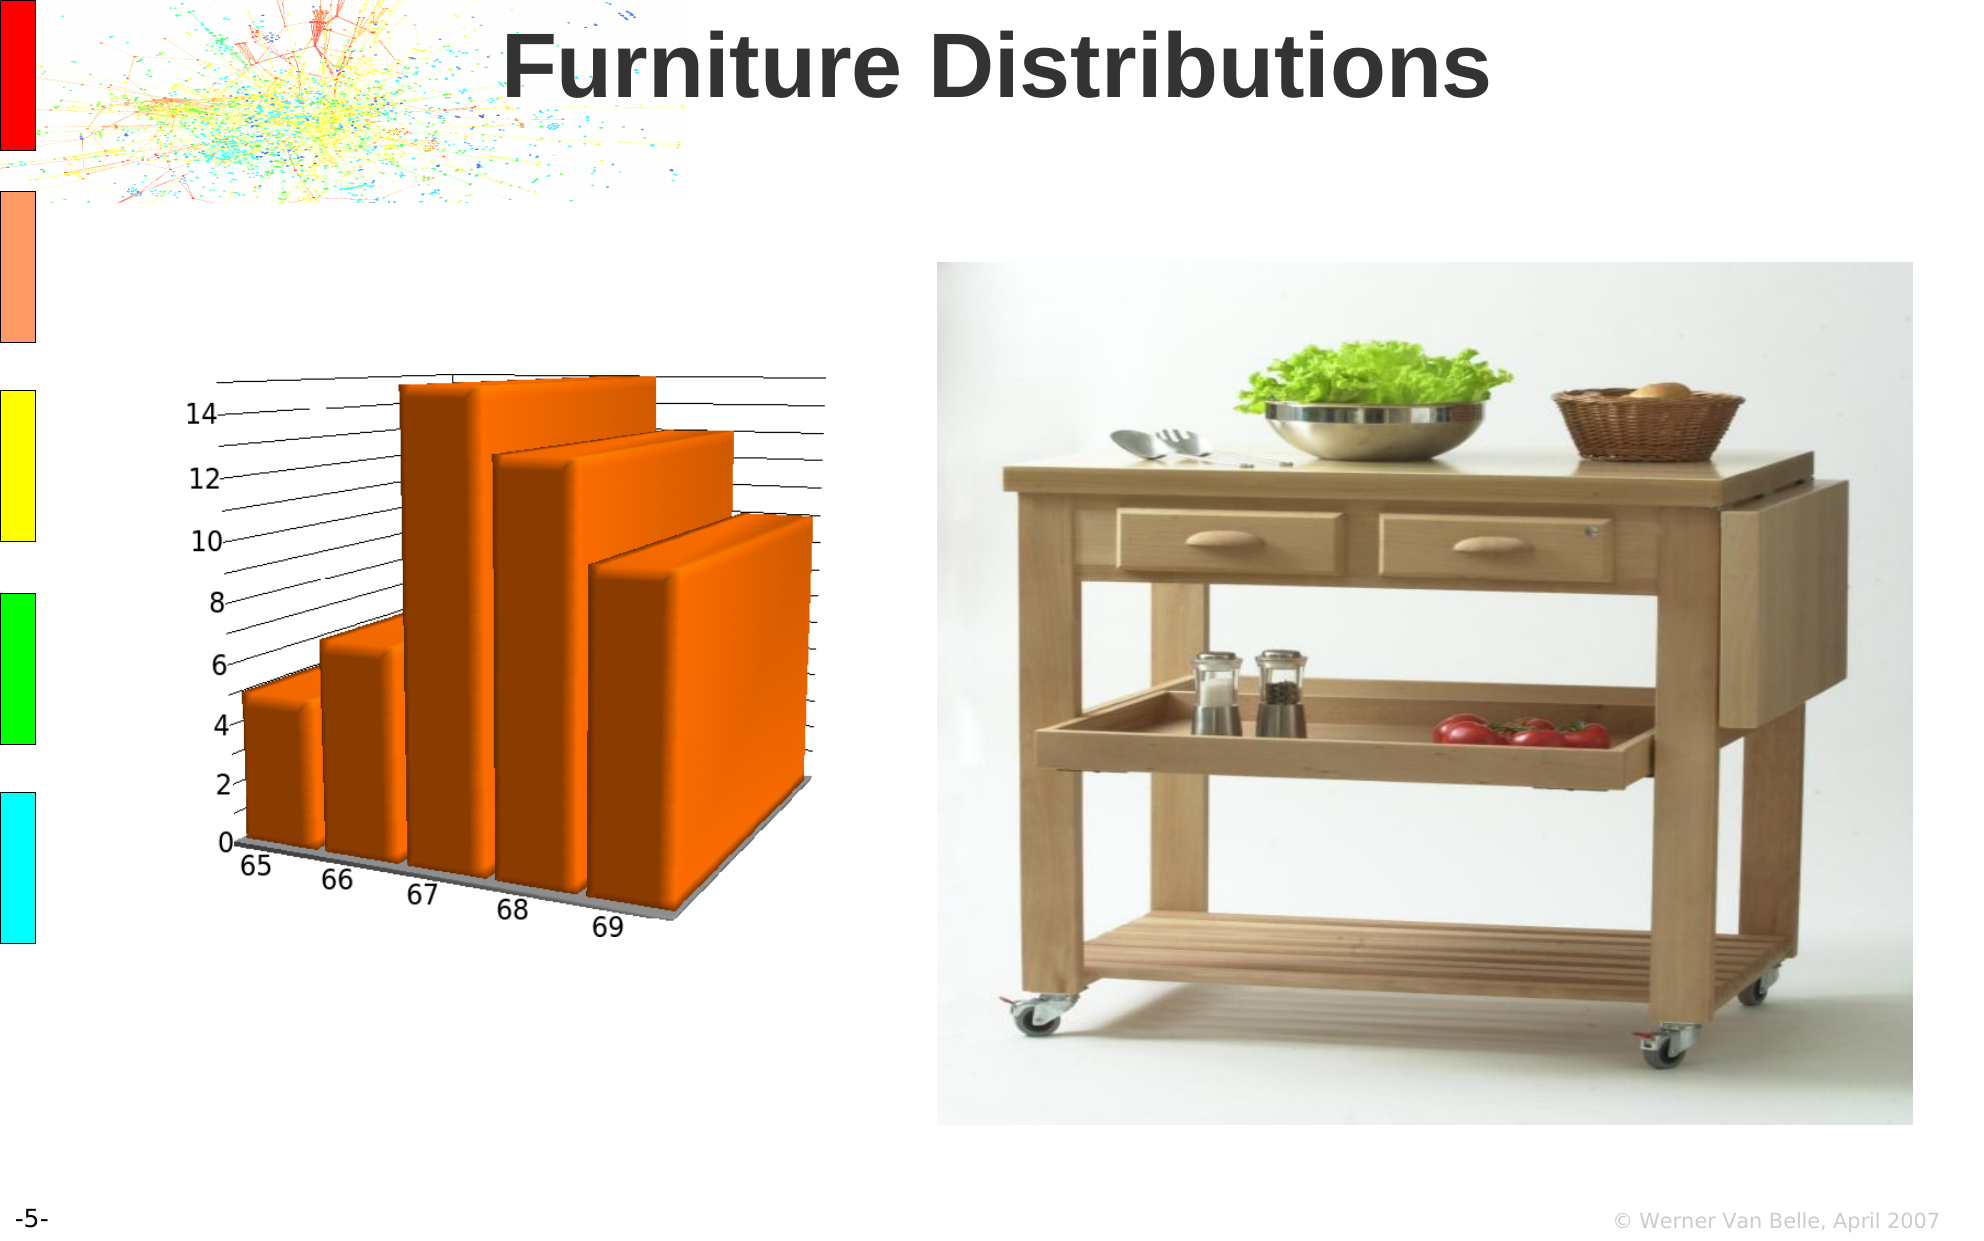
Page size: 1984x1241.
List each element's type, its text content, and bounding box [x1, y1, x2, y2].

picture [187, 374, 826, 937]
picture [937, 262, 1913, 1126]
title Furniture Distributions [150, 0, 1845, 133]
